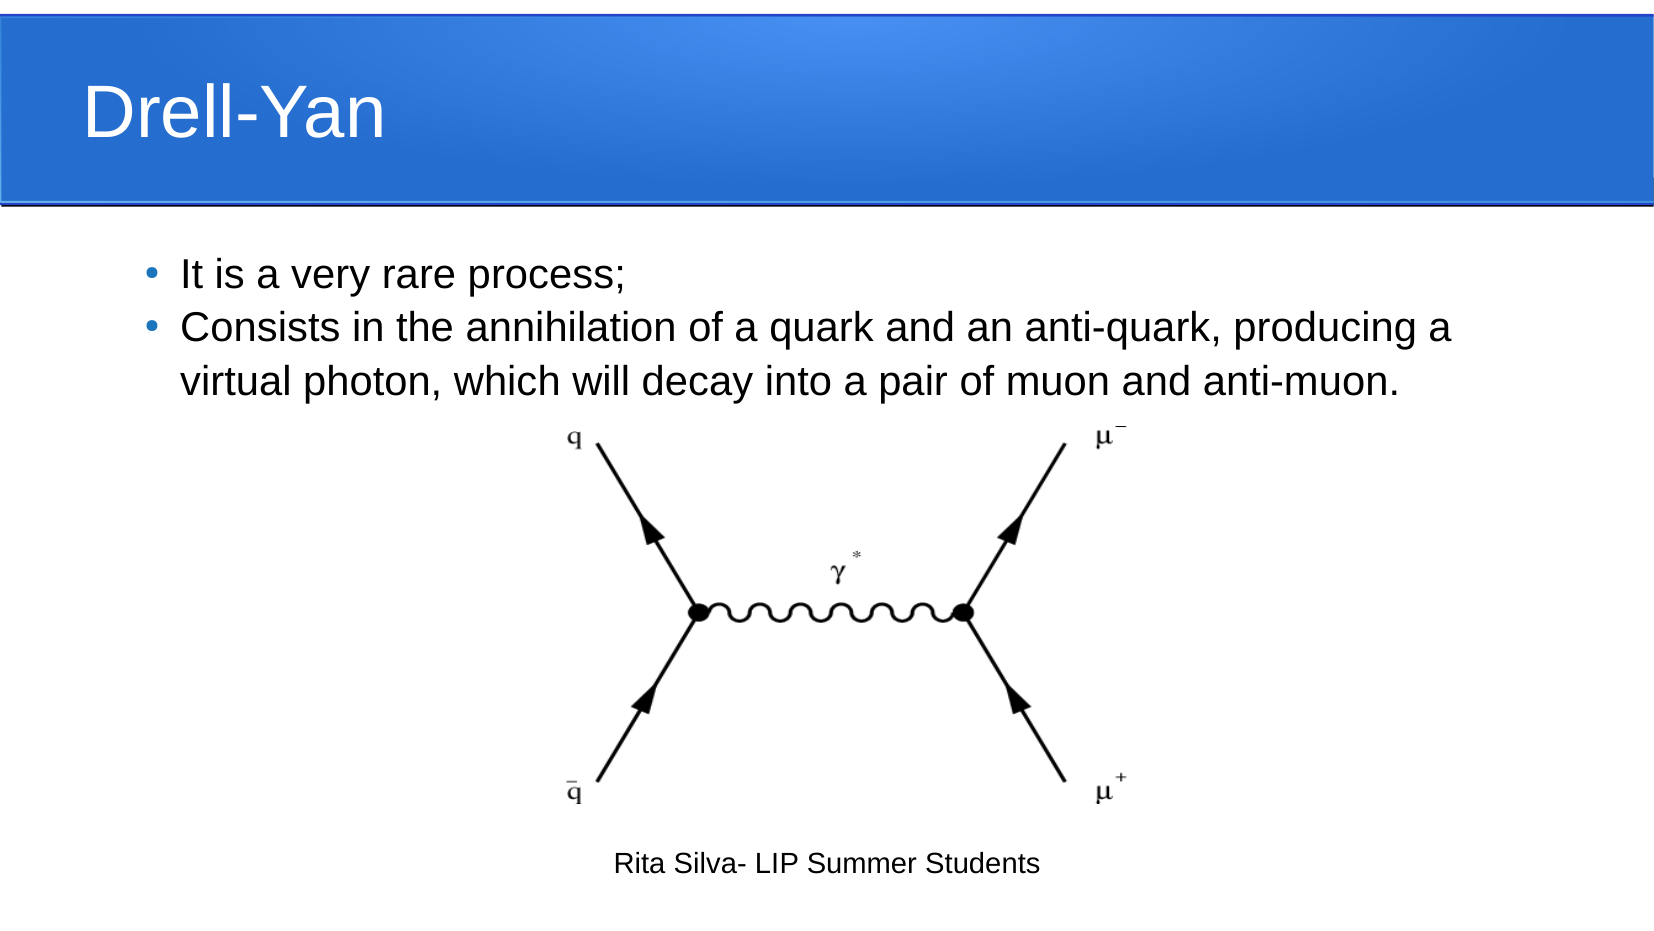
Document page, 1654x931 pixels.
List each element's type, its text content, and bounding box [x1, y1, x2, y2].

picture [566, 437, 1129, 804]
title Drell-Yan [82, 35, 1235, 189]
text_box It is a very rare process; Consists in the annihilation of a quark and an anti-quark, producing a virtual photon, which will decay into a pair of muon and anti-muon. [129, 236, 1512, 437]
